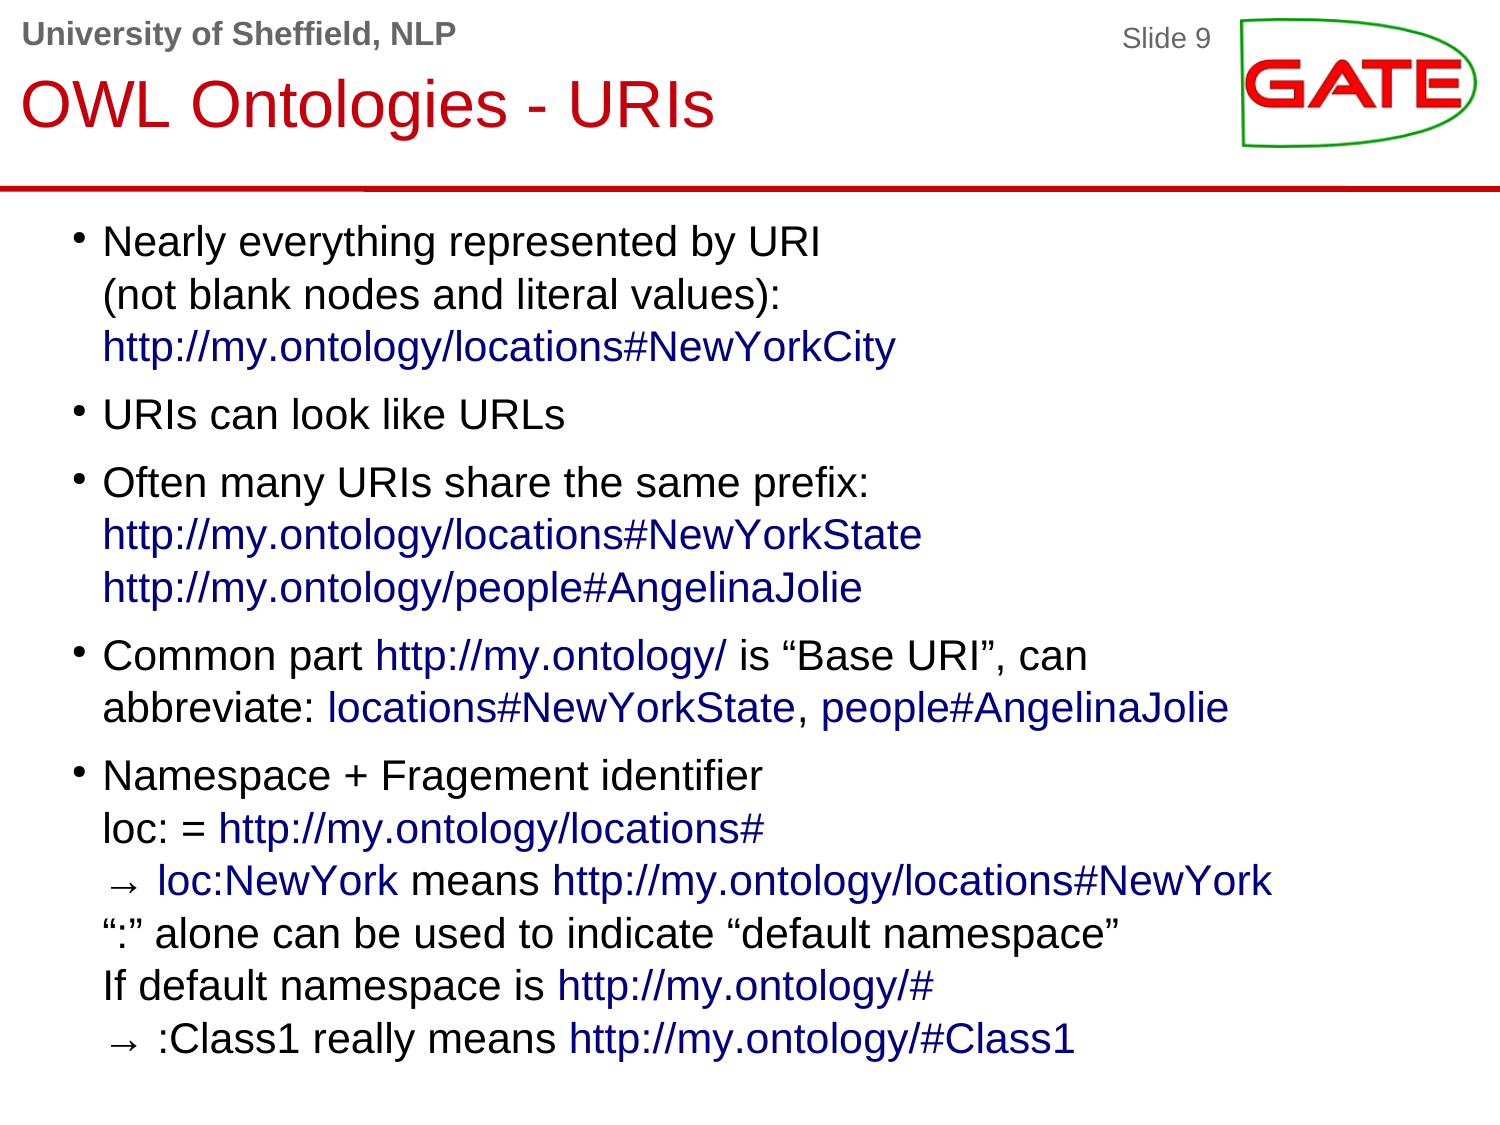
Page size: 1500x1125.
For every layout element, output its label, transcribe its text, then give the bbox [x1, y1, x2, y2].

picture [1240, 18, 1477, 148]
list Nearly everything represented by URI (not blank nodes and literal values): http://my.ontology/locations#NewYorkCity URIs can look like URLs Often many URIs share the same prefix: http://my.ontology/locations#NewYorkState http://my.ontology/people#AngelinaJolie Common part http://my.ontology/ is “Base URI”, can abbreviate: locations#NewYorkState, people#AngelinaJolie Namespace + Fragement identifier loc: = http://my.ontology/locations# → loc:NewYork means http://my.ontology/locations#NewYork “:” alone can be used to indicate “default namespace” If default namespace is http://my.ontology/# → :Class1 really means http://my.ontology/#Class1 [23, 212, 1477, 1063]
title OWL Ontologies - URIs [20, 44, 1240, 166]
